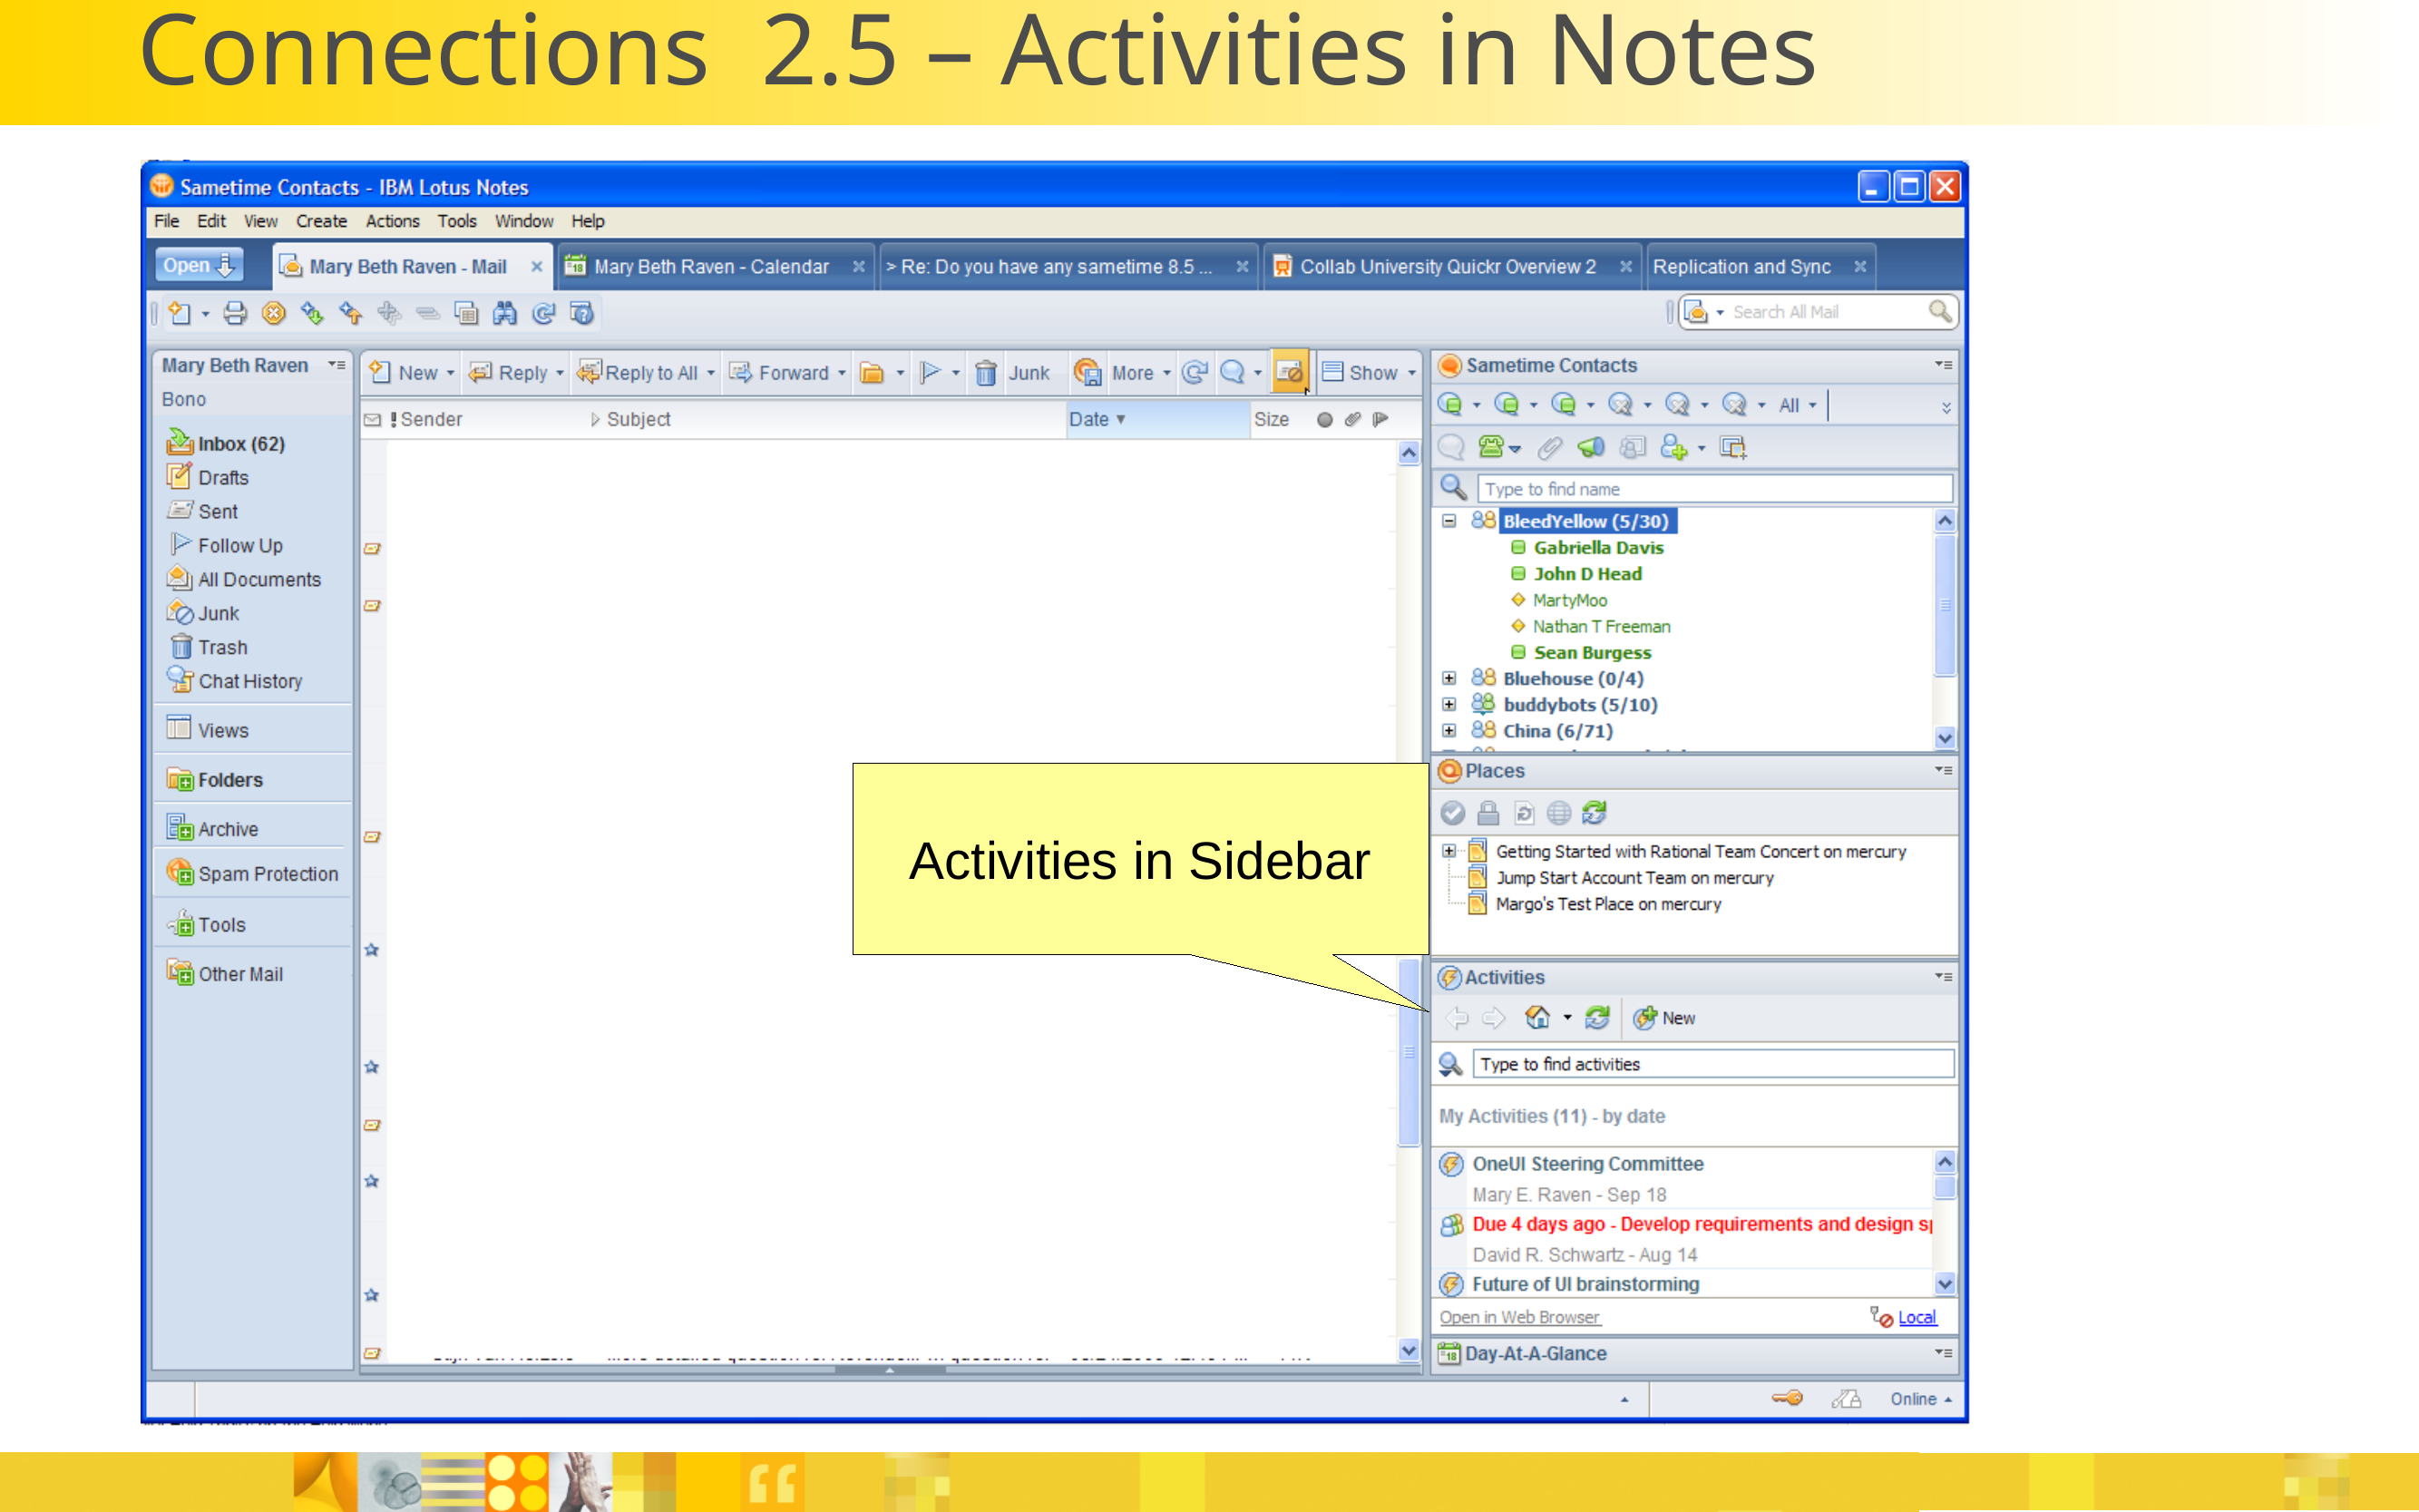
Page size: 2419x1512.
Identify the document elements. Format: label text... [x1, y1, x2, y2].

text_box [0, 0, 2419, 125]
picture [0, 1452, 2419, 1512]
title Connections 2.5 – Activities in Notes [137, 2, 2315, 127]
text_box Activities in Sidebar [853, 763, 1429, 1012]
picture [141, 160, 2114, 1438]
